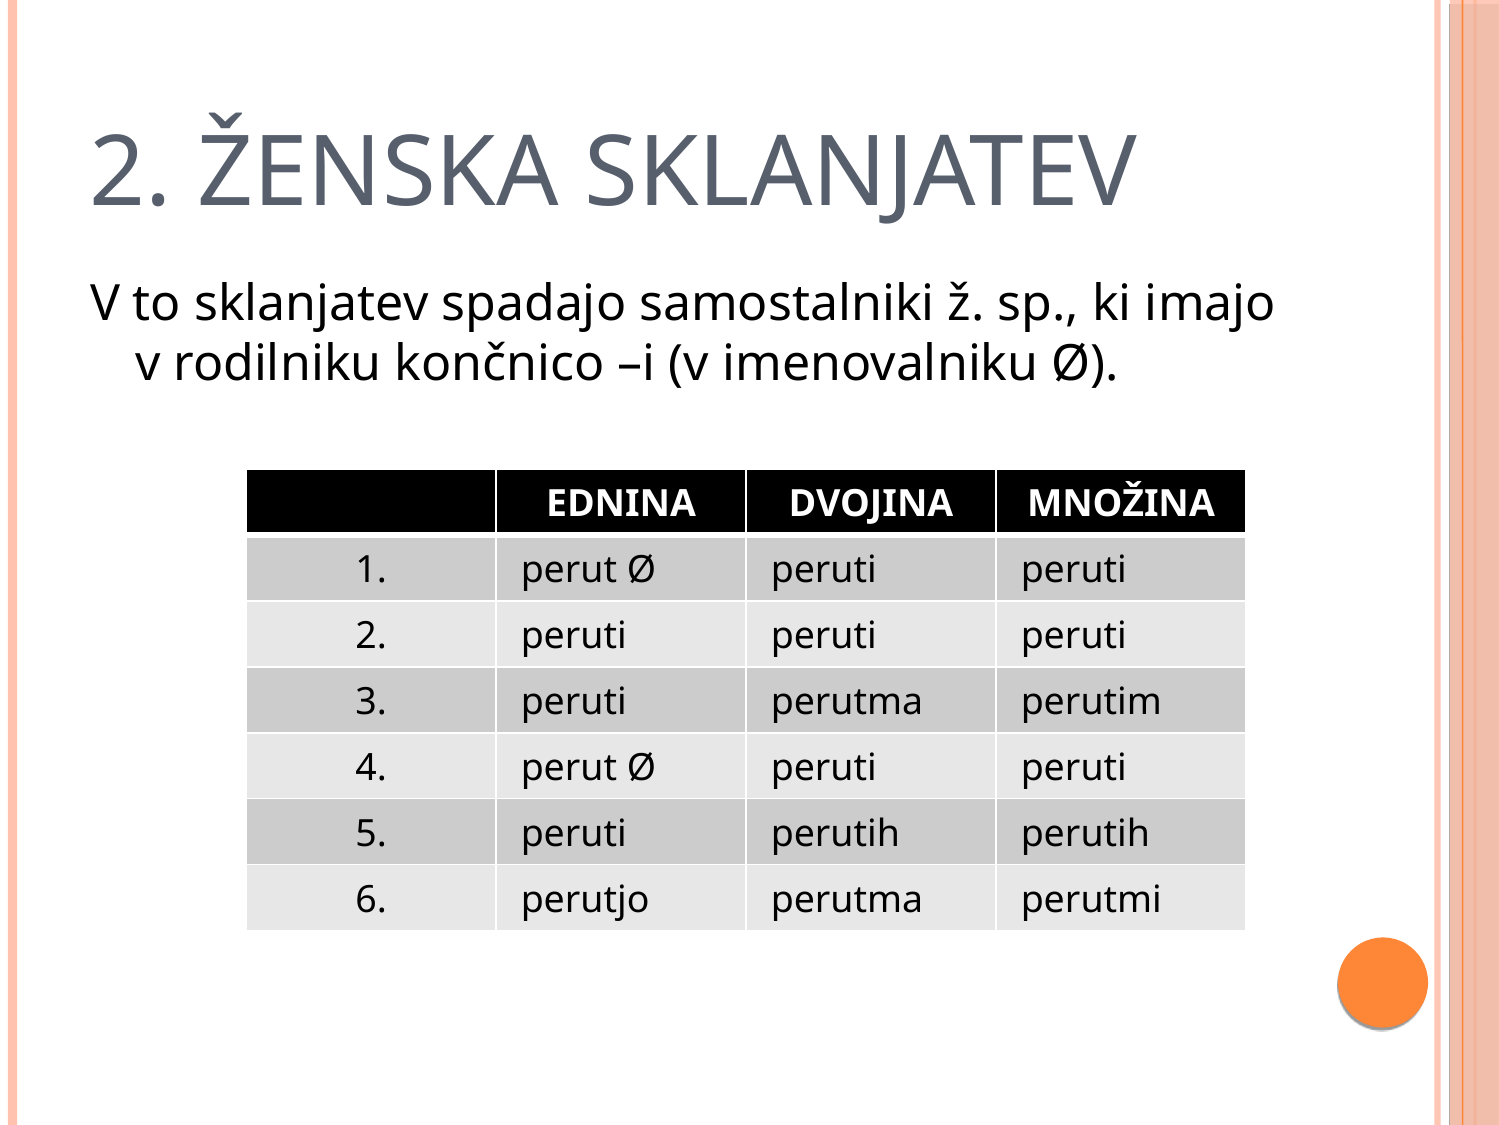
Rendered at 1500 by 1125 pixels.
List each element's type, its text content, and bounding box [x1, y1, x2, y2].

table_cell 4. [247, 734, 495, 798]
table_header [247, 470, 495, 532]
table_cell perutih [747, 799, 995, 864]
list V to sklanjatev spadajo samostalniki ž. sp., ki imajo v rodilniku končnico –i (v imenovalniku Ø). [75, 262, 1300, 1062]
table_cell perutih [997, 799, 1245, 864]
table_header DVOJINA [747, 470, 995, 532]
table_cell peruti [747, 602, 995, 666]
table_cell perutma [747, 865, 995, 930]
table_cell peruti [497, 799, 745, 864]
table_cell peruti [997, 602, 1245, 666]
table_cell peruti [997, 734, 1245, 798]
table_cell 3. [247, 668, 495, 732]
table_cell 2. [247, 602, 495, 666]
table_cell peruti [747, 538, 995, 600]
table_cell 5. [247, 799, 495, 864]
table_header EDNINA [497, 470, 745, 532]
table_cell perutmi [997, 865, 1245, 930]
table_cell peruti [747, 734, 995, 798]
table_cell peruti [497, 668, 745, 732]
table_cell perutjo [497, 865, 745, 930]
title 2. ŽENSKA SKLANJATEV [75, 45, 1300, 233]
table_cell 6. [247, 865, 495, 930]
table_cell perutma [747, 668, 995, 732]
table_cell perut Ø [497, 734, 745, 798]
table_cell peruti [497, 602, 745, 666]
table_cell peruti [997, 538, 1245, 600]
table_cell perut Ø [497, 538, 745, 600]
table_cell 1. [247, 538, 495, 600]
table_cell perutim [997, 668, 1245, 732]
table_header MNOŽINA [997, 470, 1245, 532]
